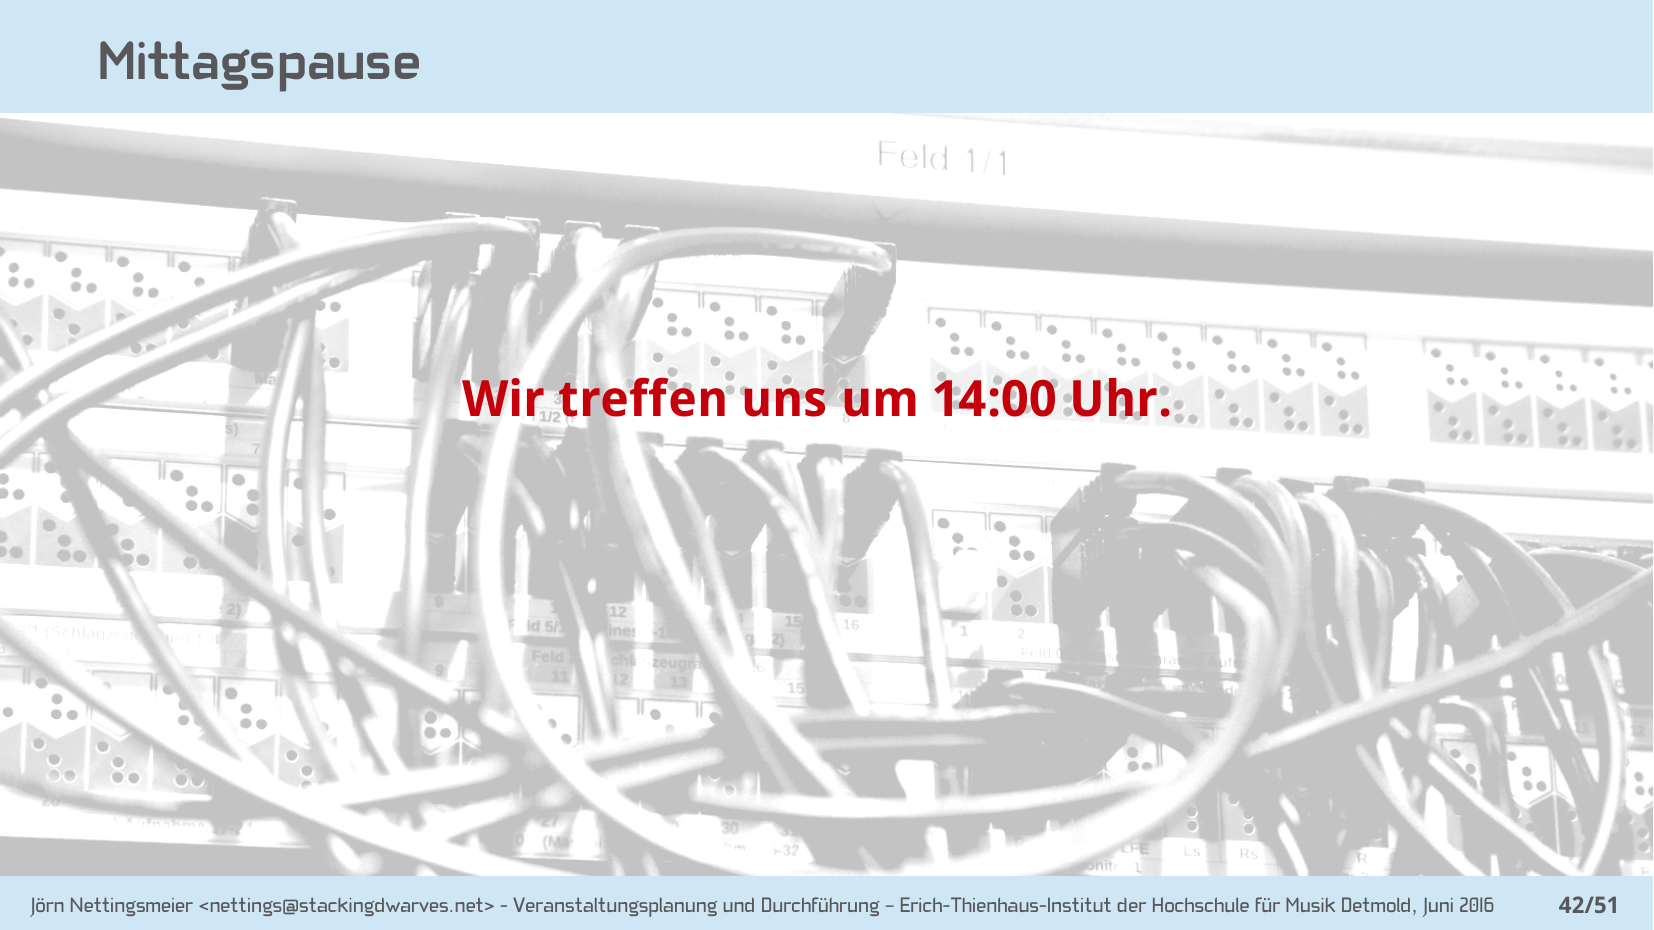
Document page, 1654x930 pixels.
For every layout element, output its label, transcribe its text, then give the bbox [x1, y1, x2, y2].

picture [0, 113, 1653, 876]
title Mittagspause [97, 0, 1537, 137]
list Wir treffen uns um 14:00 Uhr. [58, 370, 1576, 876]
